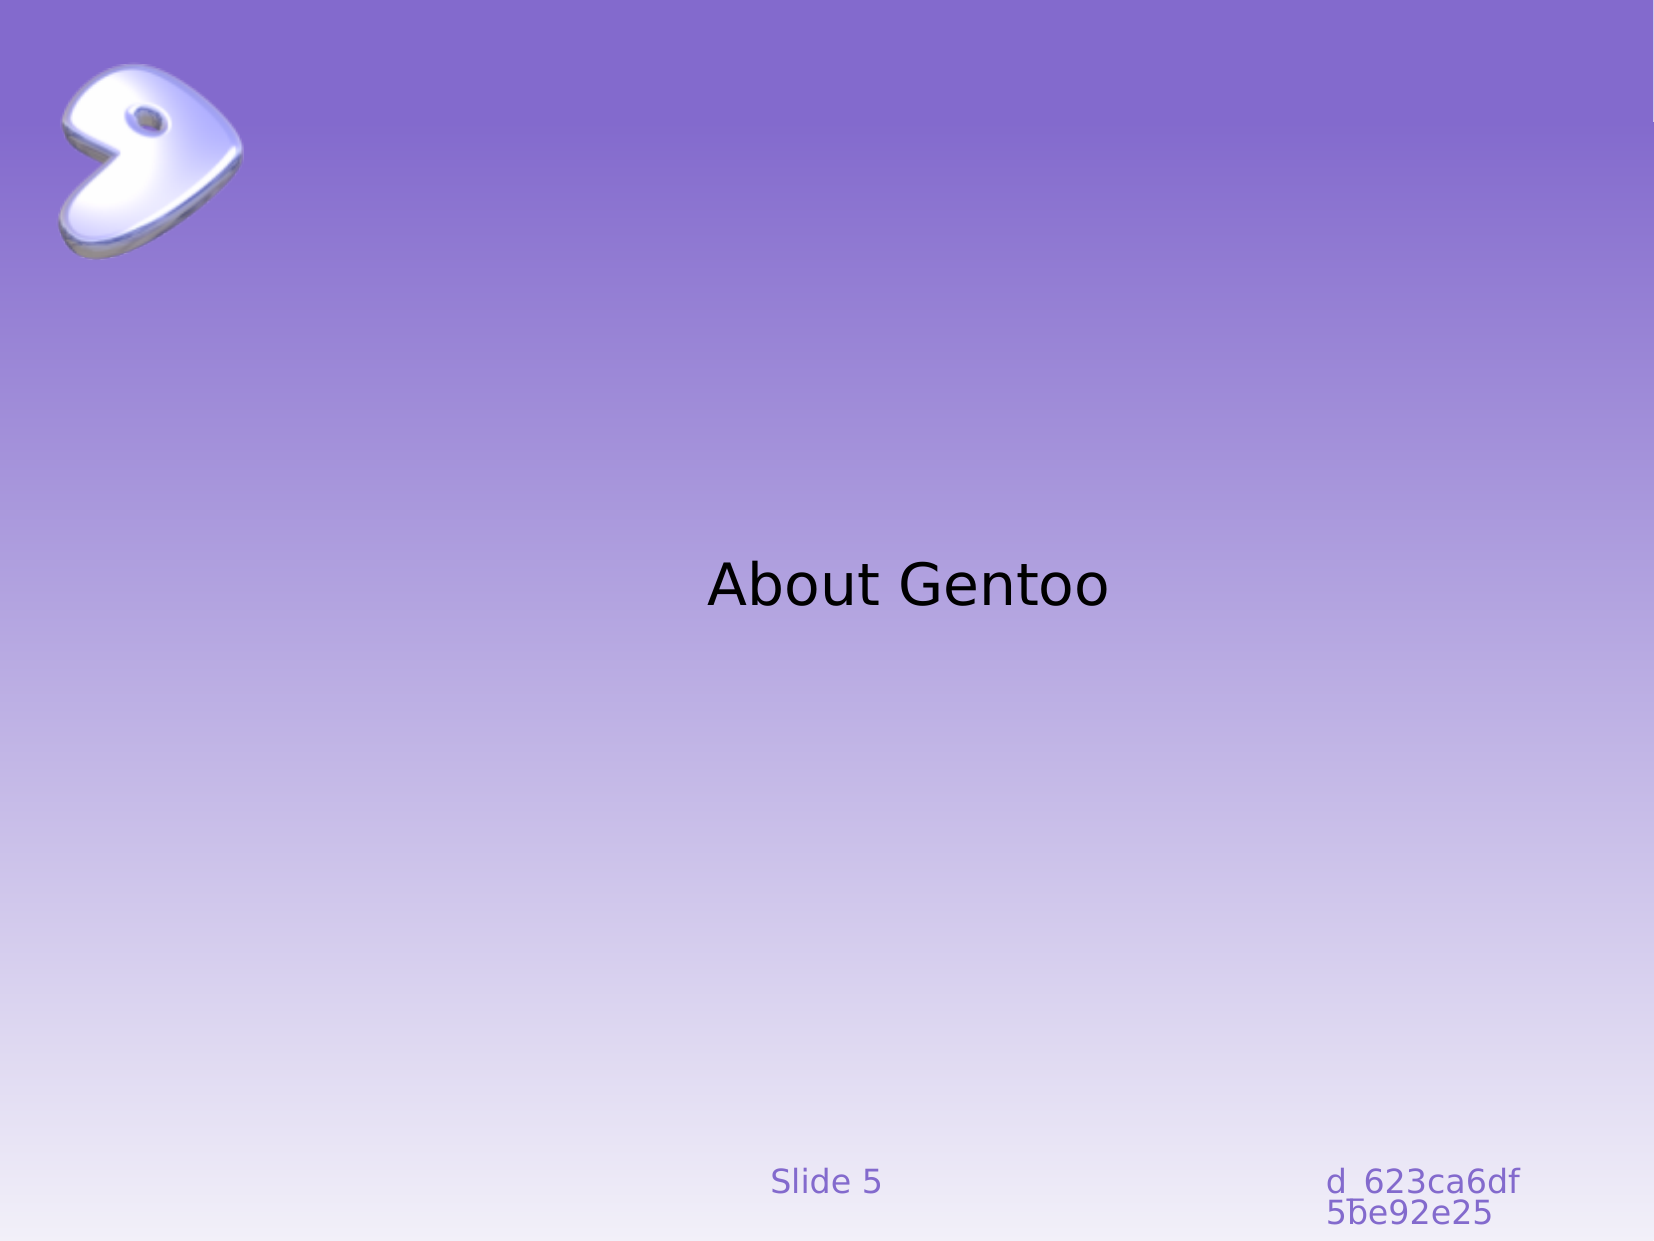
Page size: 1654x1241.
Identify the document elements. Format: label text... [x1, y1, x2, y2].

picture [49, 61, 248, 266]
subtitle About Gentoo [288, 44, 1531, 1127]
